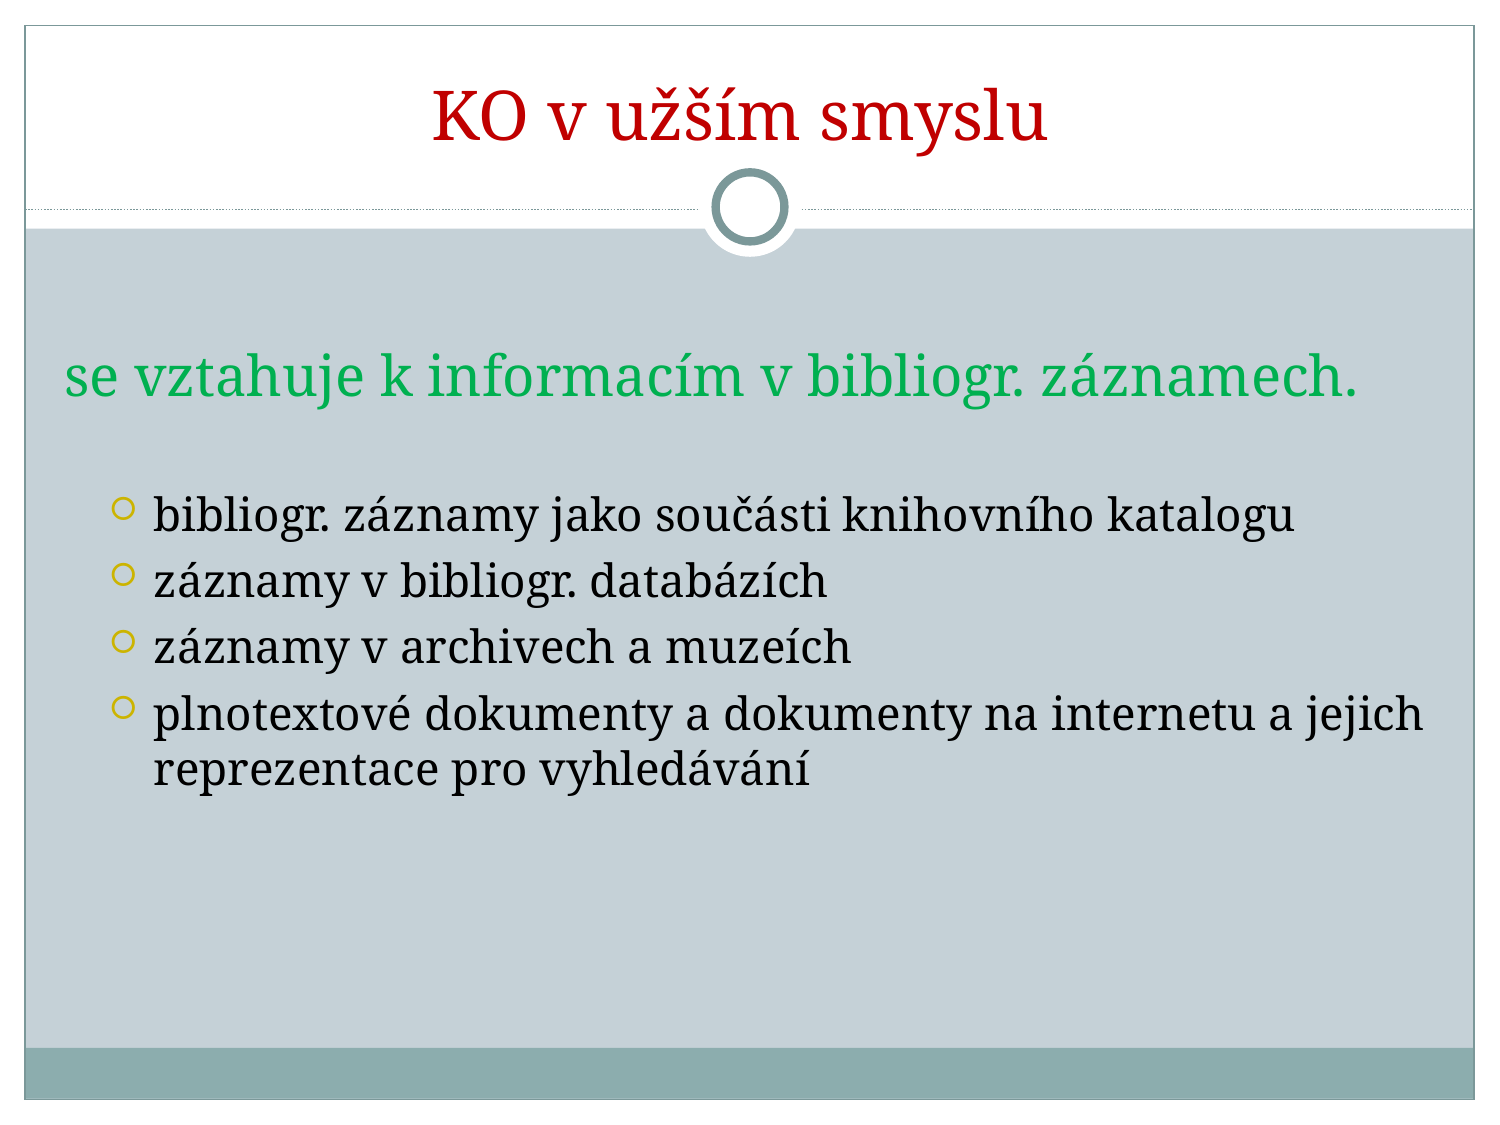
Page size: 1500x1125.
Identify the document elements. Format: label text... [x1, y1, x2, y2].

title KO v užším smyslu [49, 37, 1450, 162]
list se vztahuje k informacím v bibliogr. záznamech. bibliogr. záznamy jako součásti knihovního katalogu záznamy v bibliogr. databázích záznamy v archivech a muzeích plnotextové dokumenty a dokumenty na internetu a jejich reprezentace pro vyhledávání [49, 250, 1445, 1079]
